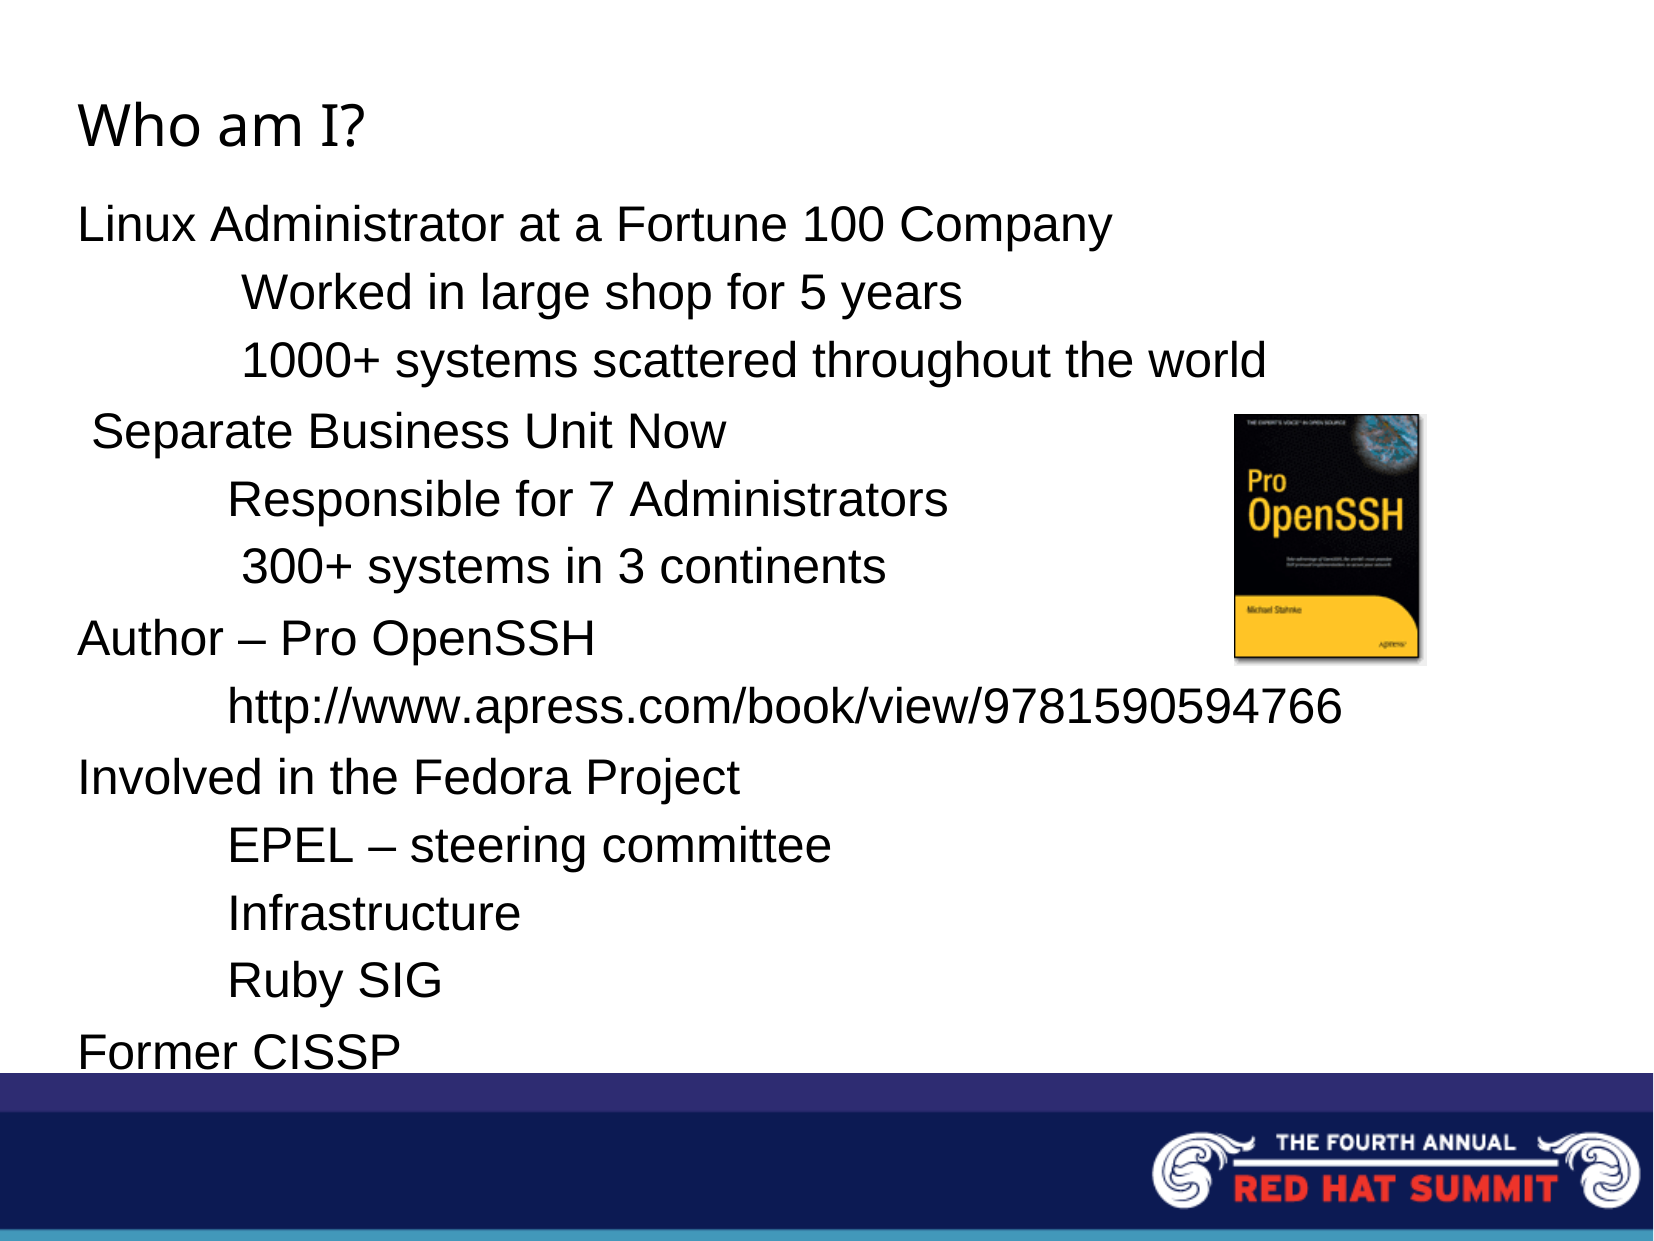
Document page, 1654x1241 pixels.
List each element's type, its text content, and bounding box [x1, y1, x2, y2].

picture [0, 1073, 1654, 1241]
title Who am I? [77, 64, 1509, 183]
picture [1234, 414, 1427, 666]
list Linux Administrator at a Fortune 100 Company Worked in large shop for 5 years 1000+ systems scattered throughout the world Separate Business Unit Now Responsible for 7 Administrators 300+ systems in 3 continents Author – Pro OpenSSH http://www.apress.com/book/view/9781590594766 Involved in the Fedora Project EPEL – steering committee Infrastructure Ruby SIG Former CISSP [77, 196, 1500, 1152]
